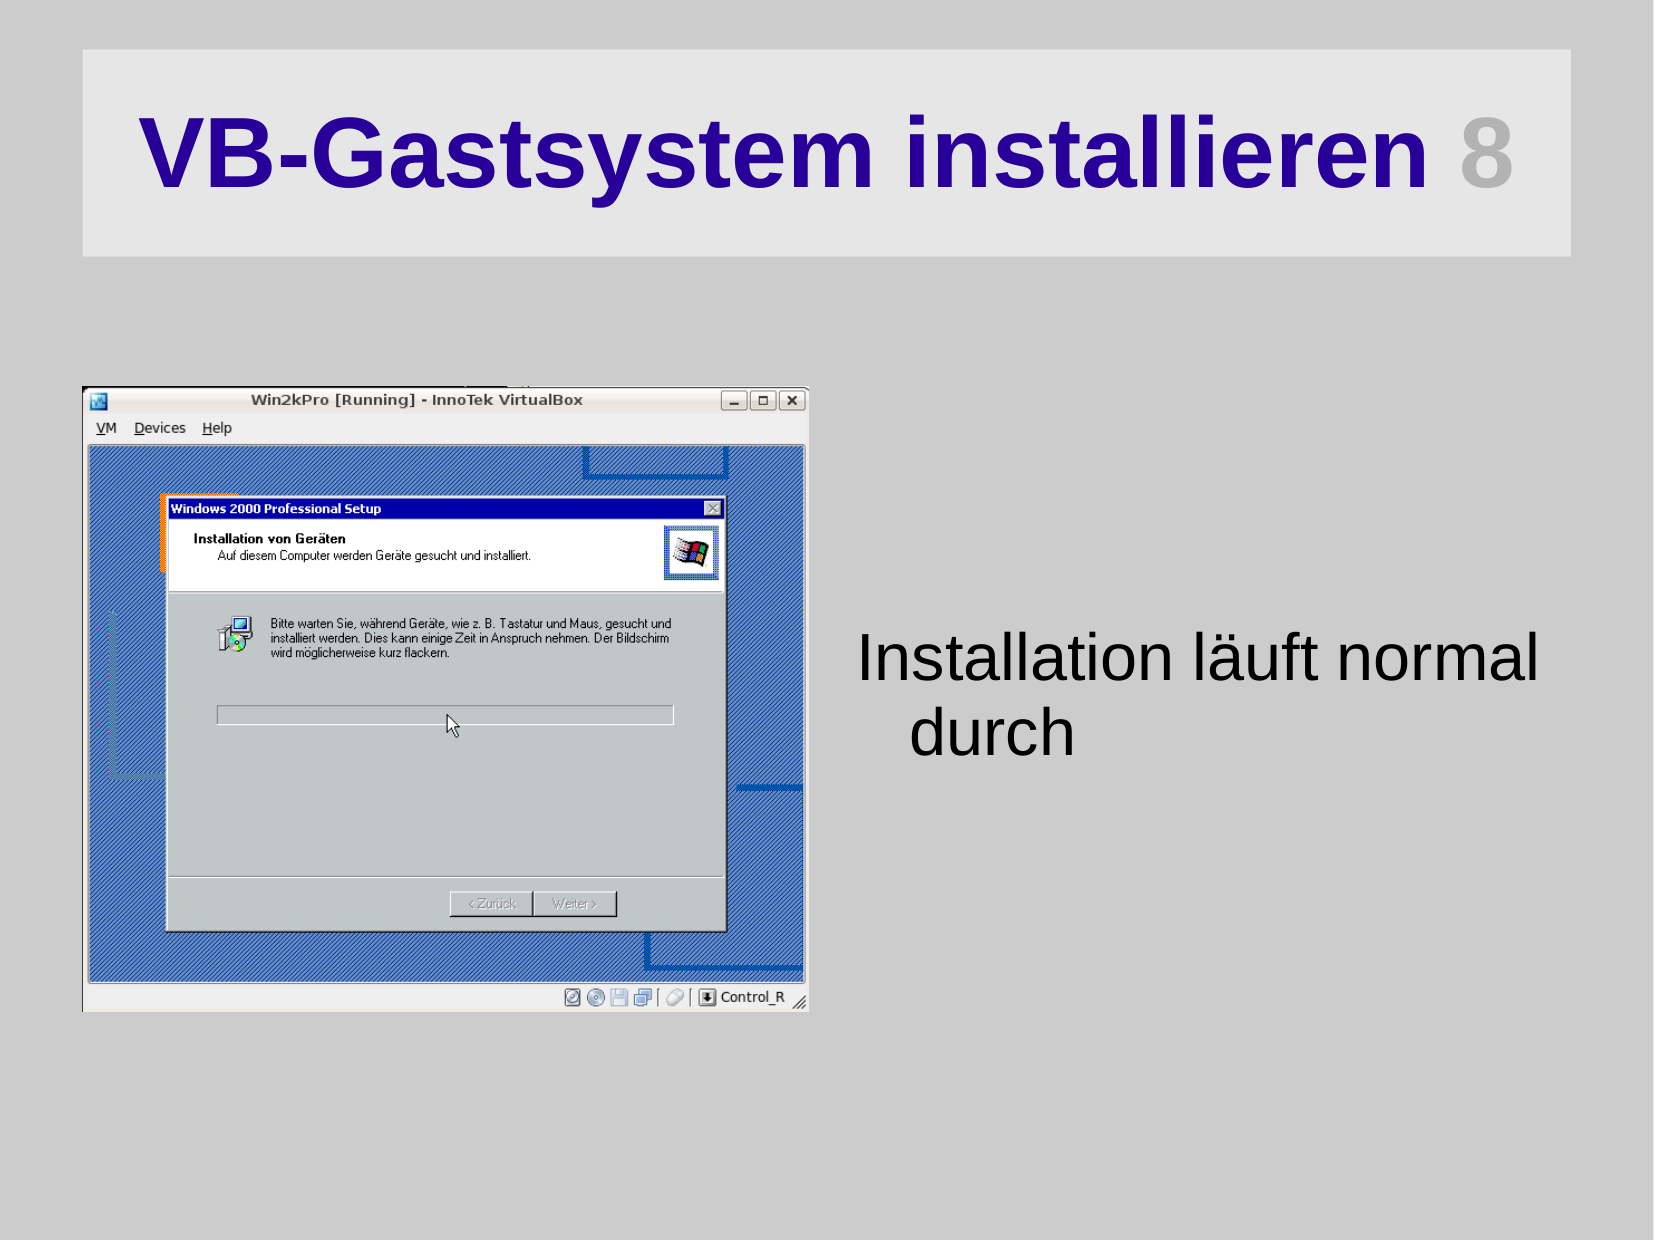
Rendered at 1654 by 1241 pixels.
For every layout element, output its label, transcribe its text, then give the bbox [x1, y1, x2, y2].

title VB-Gastsystem installieren 8 [82, 49, 1571, 257]
list Installation läuft normal durch [838, 620, 1565, 803]
picture [82, 386, 809, 1012]
